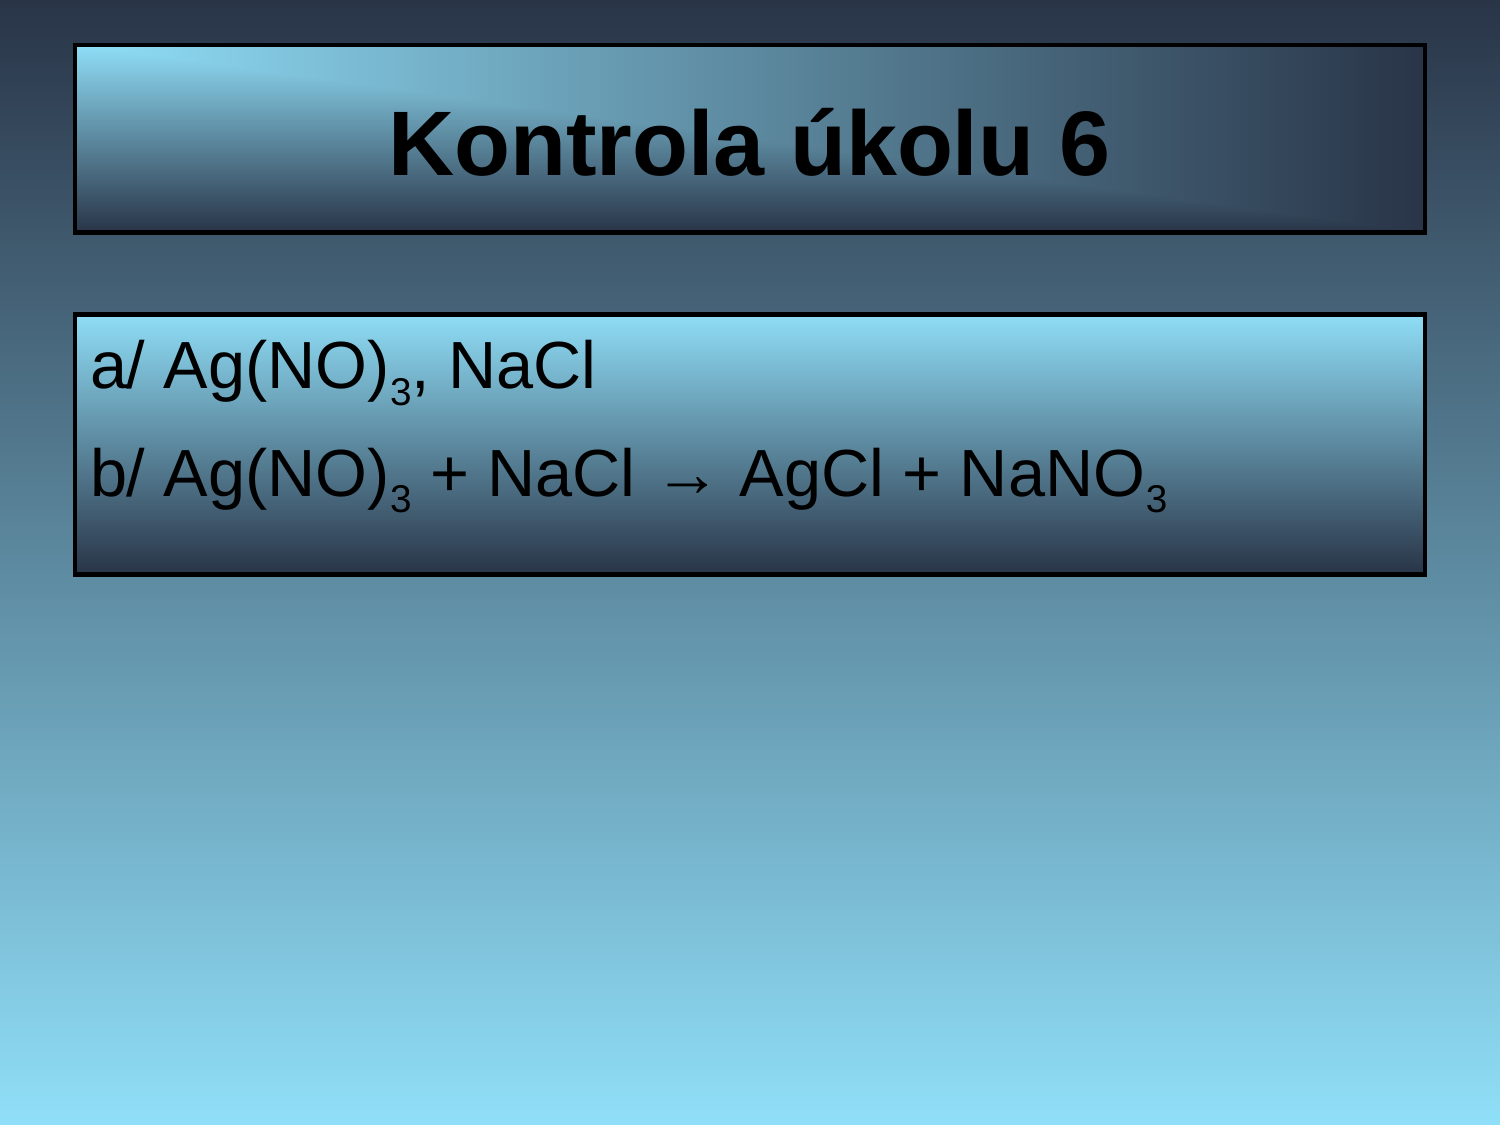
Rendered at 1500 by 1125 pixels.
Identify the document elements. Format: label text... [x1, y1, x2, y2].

title Kontrola úkolu 6 [75, 45, 1426, 233]
list a/ Ag(NO)3, NaCl b/ Ag(NO)3 + NaCl → AgCl + NaNO3 [75, 314, 1426, 575]
